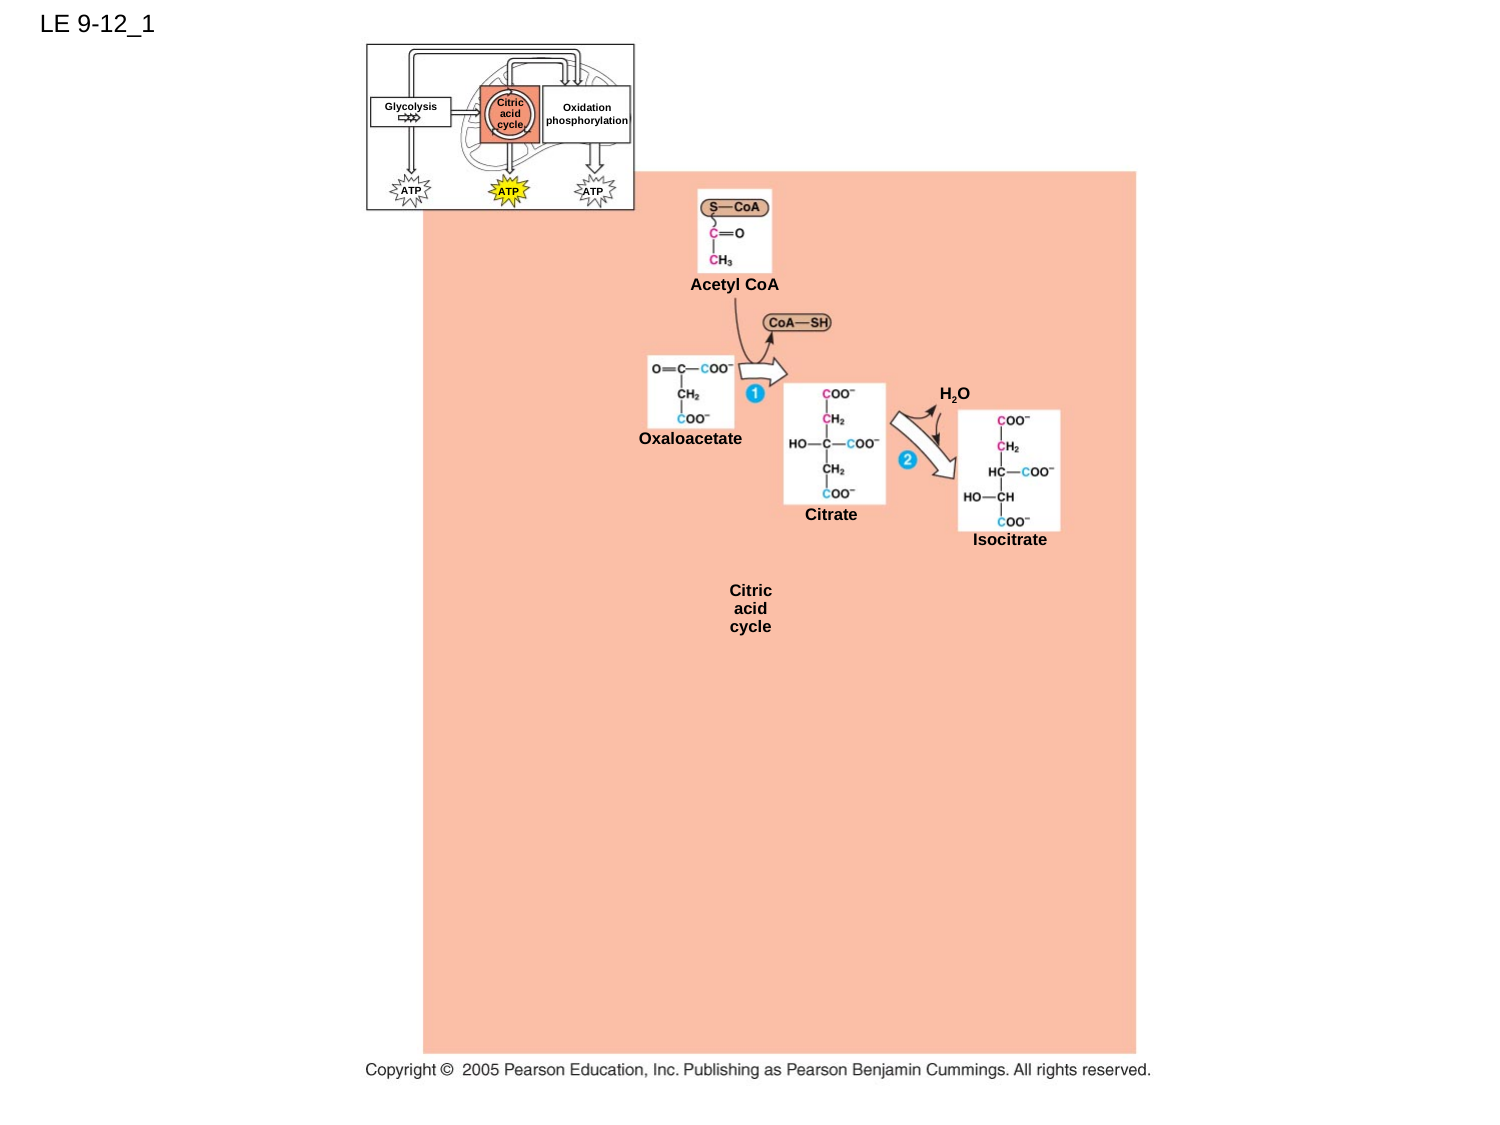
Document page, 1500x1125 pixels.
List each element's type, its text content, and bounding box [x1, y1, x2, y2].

text_box Oxaloacetate [630, 429, 752, 457]
title LE 9-12_1 [24, 0, 351, 51]
text_box Isocitrate [970, 531, 1050, 553]
text_box ATP [400, 184, 428, 198]
text_box ATP [498, 184, 525, 198]
text_box Acetyl CoA [688, 276, 782, 299]
text_box H2O [936, 383, 974, 406]
picture [337, 37, 1163, 1088]
text_box Citrate [801, 505, 863, 528]
text_box Glycolysis [385, 99, 441, 114]
text_box Oxidation phosphorylation [546, 101, 628, 131]
text_box Citric acid cycle [490, 97, 531, 132]
text_box ATP [582, 184, 609, 198]
text_box Citric acid cycle [720, 582, 782, 650]
